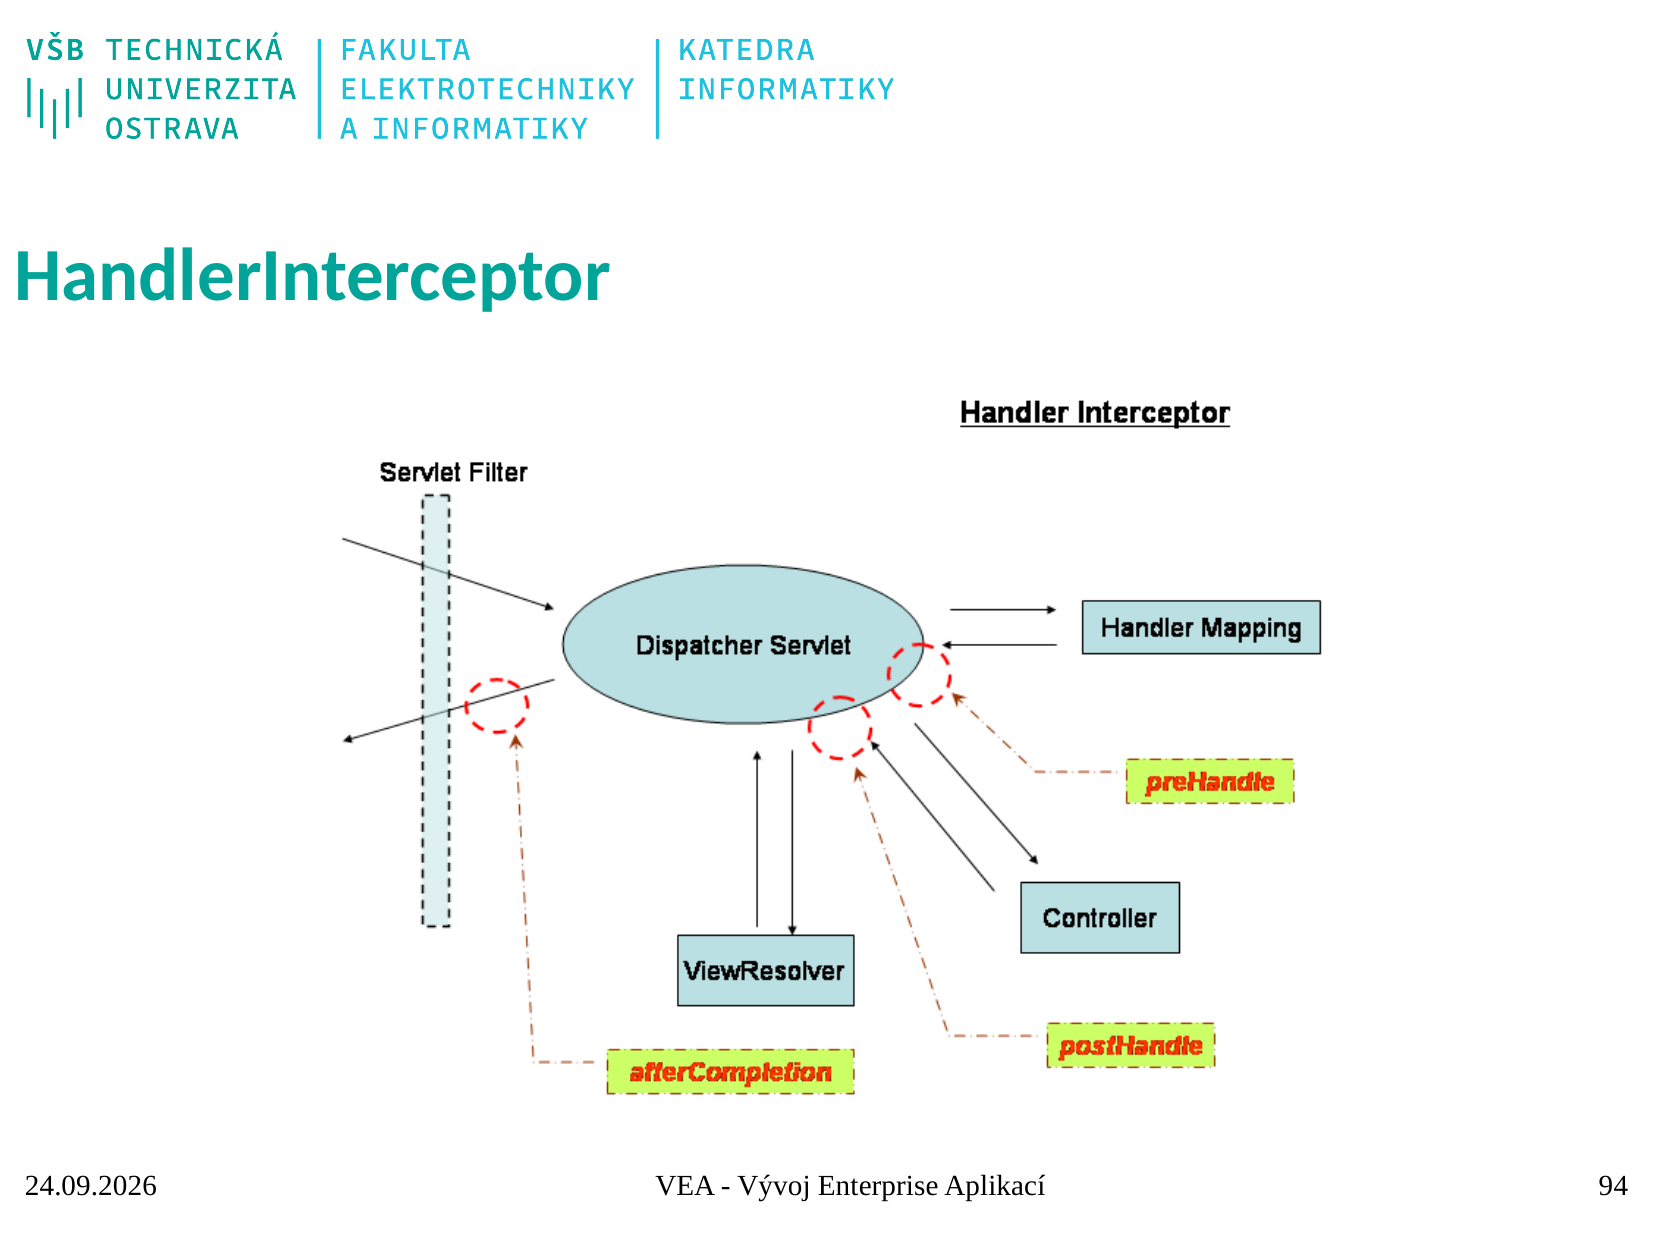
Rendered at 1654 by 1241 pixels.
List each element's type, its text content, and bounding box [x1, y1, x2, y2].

picture [26, 31, 894, 139]
title HandlerInterceptor [14, 165, 1619, 319]
picture [299, 354, 1355, 1146]
